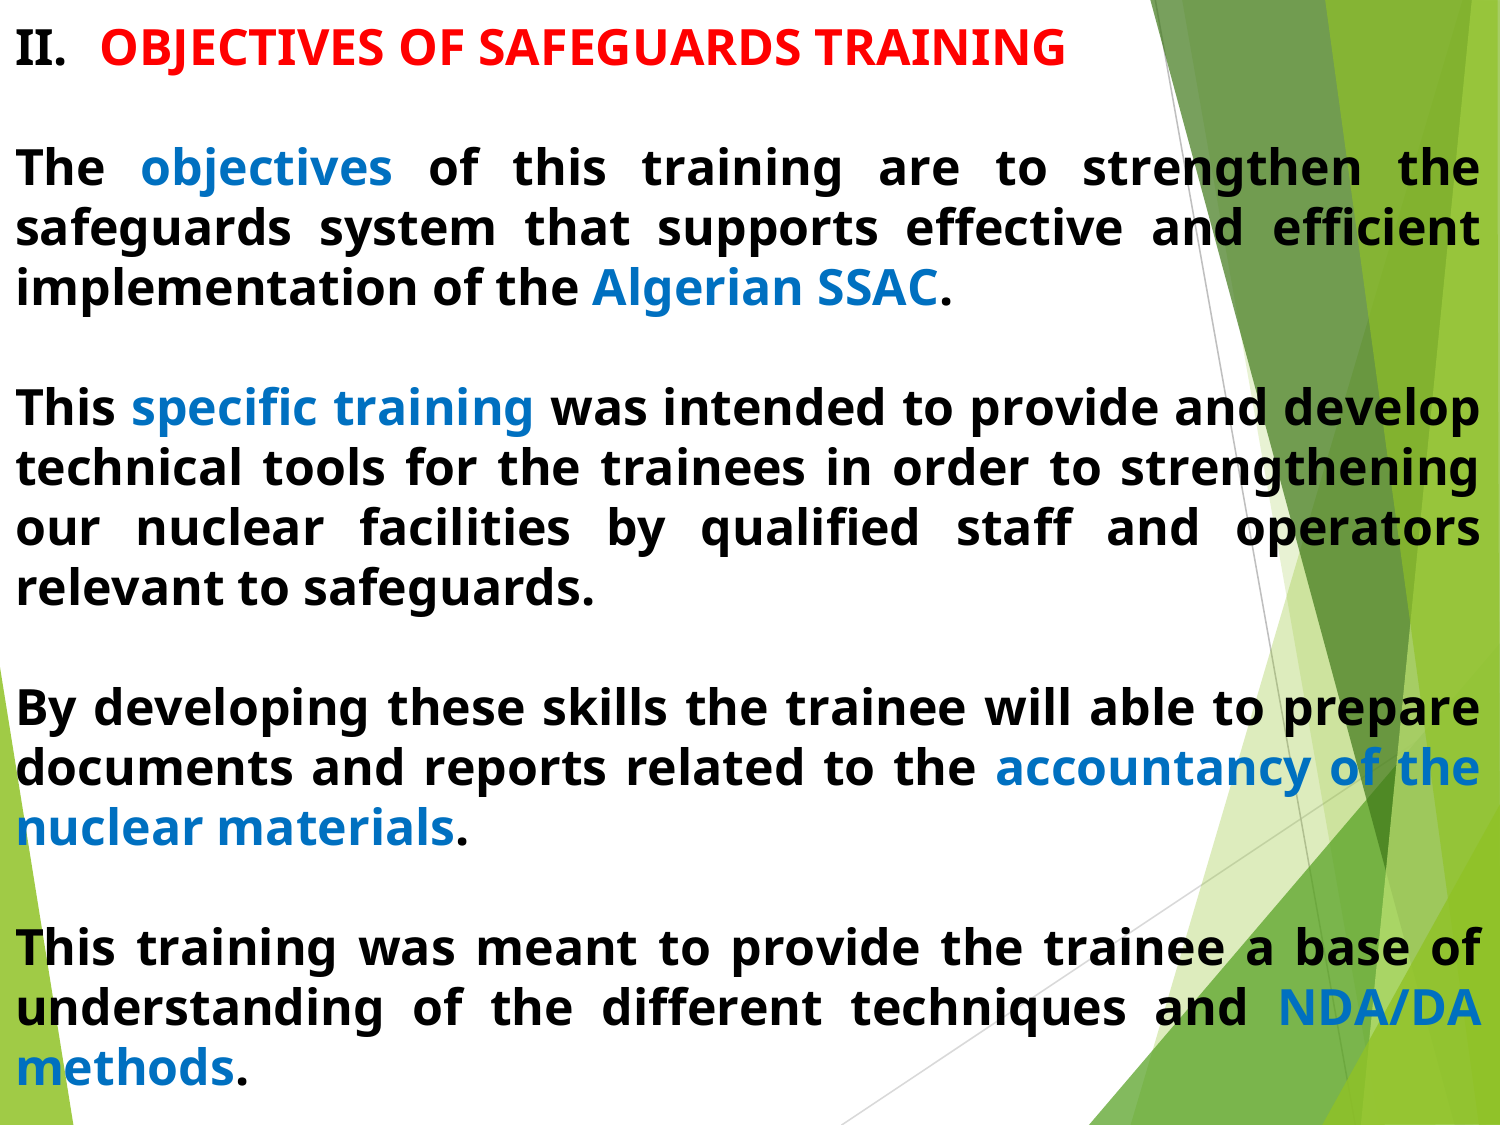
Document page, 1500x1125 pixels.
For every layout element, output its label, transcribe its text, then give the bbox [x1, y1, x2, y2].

text_box OBJECTIVES OF SAFEGUARDS TRAINING The objectives of this training are to strengthen the safeguards system that supports effective and efficient implementation of the Algerian SSAC. This specific training was intended to provide and develop technical tools for the trainees in order to strengthening our nuclear facilities by qualified staff and operators relevant to safeguards. By developing these skills the trainee will able to prepare documents and reports related to the accountancy of the nuclear materials. This training was meant to provide the trainee a base of understanding of the different techniques and NDA/DA methods. [0, 8, 1500, 1103]
